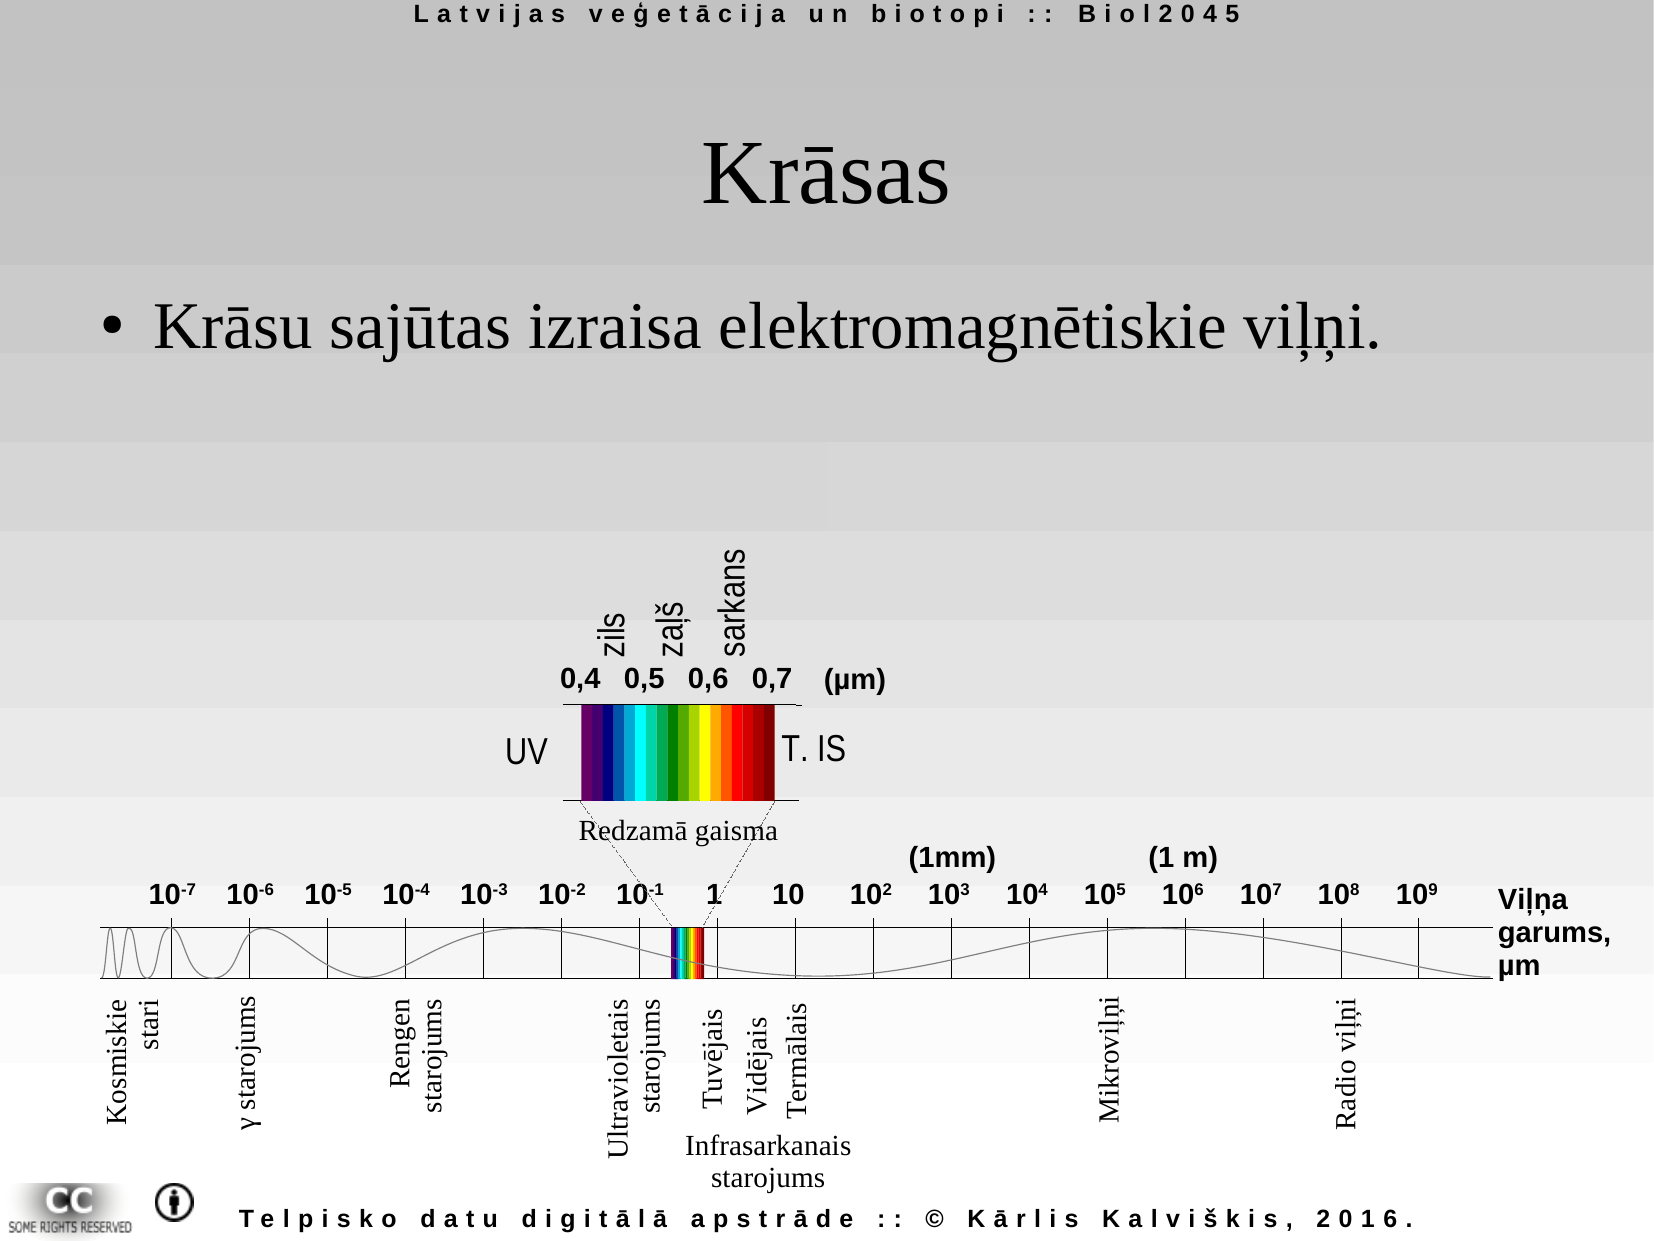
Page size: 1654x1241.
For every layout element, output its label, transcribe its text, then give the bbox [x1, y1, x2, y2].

text_box [671, 927, 681, 958]
text_box [581, 705, 645, 801]
text_box 10-3 [460, 878, 509, 912]
text_box Vidējais [740, 999, 773, 1116]
text_box T. IS [781, 726, 861, 770]
text_box Mikroviļņi [1092, 995, 1125, 1124]
text_box 105 [1083, 878, 1127, 912]
text_box 107 [1239, 878, 1282, 912]
text_box UV [505, 729, 562, 774]
text_box 102 [850, 878, 893, 912]
text_box Ultravioletais starojums [601, 995, 666, 1160]
text_box 109 [1395, 878, 1438, 912]
text_box 108 [1317, 878, 1360, 912]
text_box 10-7 [148, 878, 197, 912]
text_box sarkans [709, 511, 754, 658]
text_box (1 m) [1148, 841, 1219, 874]
text_box 10-4 [382, 878, 431, 912]
text_box Radio viļņi [1329, 995, 1362, 1131]
text_box Termālais [780, 997, 813, 1121]
text_box [685, 927, 705, 963]
text_box (1mm) [908, 841, 997, 874]
text_box 10-6 [226, 878, 275, 912]
text_box zaļš [647, 584, 692, 658]
text_box Rengen starojums [383, 995, 448, 1114]
text_box Infrasarkanais starojums [685, 1129, 861, 1195]
text_box 10-1 [616, 878, 665, 912]
text_box 0,4 [559, 661, 624, 695]
text_box 0,6 [687, 661, 751, 695]
text_box Kosmiskie stari [99, 995, 165, 1126]
text_box zils [589, 596, 633, 658]
text_box [657, 705, 775, 801]
text_box 1 [705, 878, 723, 912]
text_box 10-5 [304, 878, 353, 912]
picture [0, 0, 1654, 1241]
text_box Tuvējais [695, 995, 729, 1110]
text_box (µm) [823, 663, 888, 697]
title Krāsas [29, 49, 1625, 296]
text_box 106 [1161, 878, 1204, 912]
text_box Redzamā gaisma [578, 814, 794, 852]
text_box [685, 962, 705, 980]
text_box 10 [772, 878, 805, 912]
text_box 0,7 [751, 661, 825, 695]
list Krāsu sajūtas izraisa elektromagnētiskie viļņi. [82, 289, 1571, 1113]
text_box [671, 959, 681, 980]
text_box 104 [1005, 878, 1049, 912]
text_box 103 [927, 878, 971, 912]
text_box Viļņa garums, µm [1497, 882, 1612, 982]
text_box 10-2 [538, 878, 587, 912]
text_box γ starojums [228, 995, 262, 1131]
text_box 0,5 [624, 661, 687, 695]
